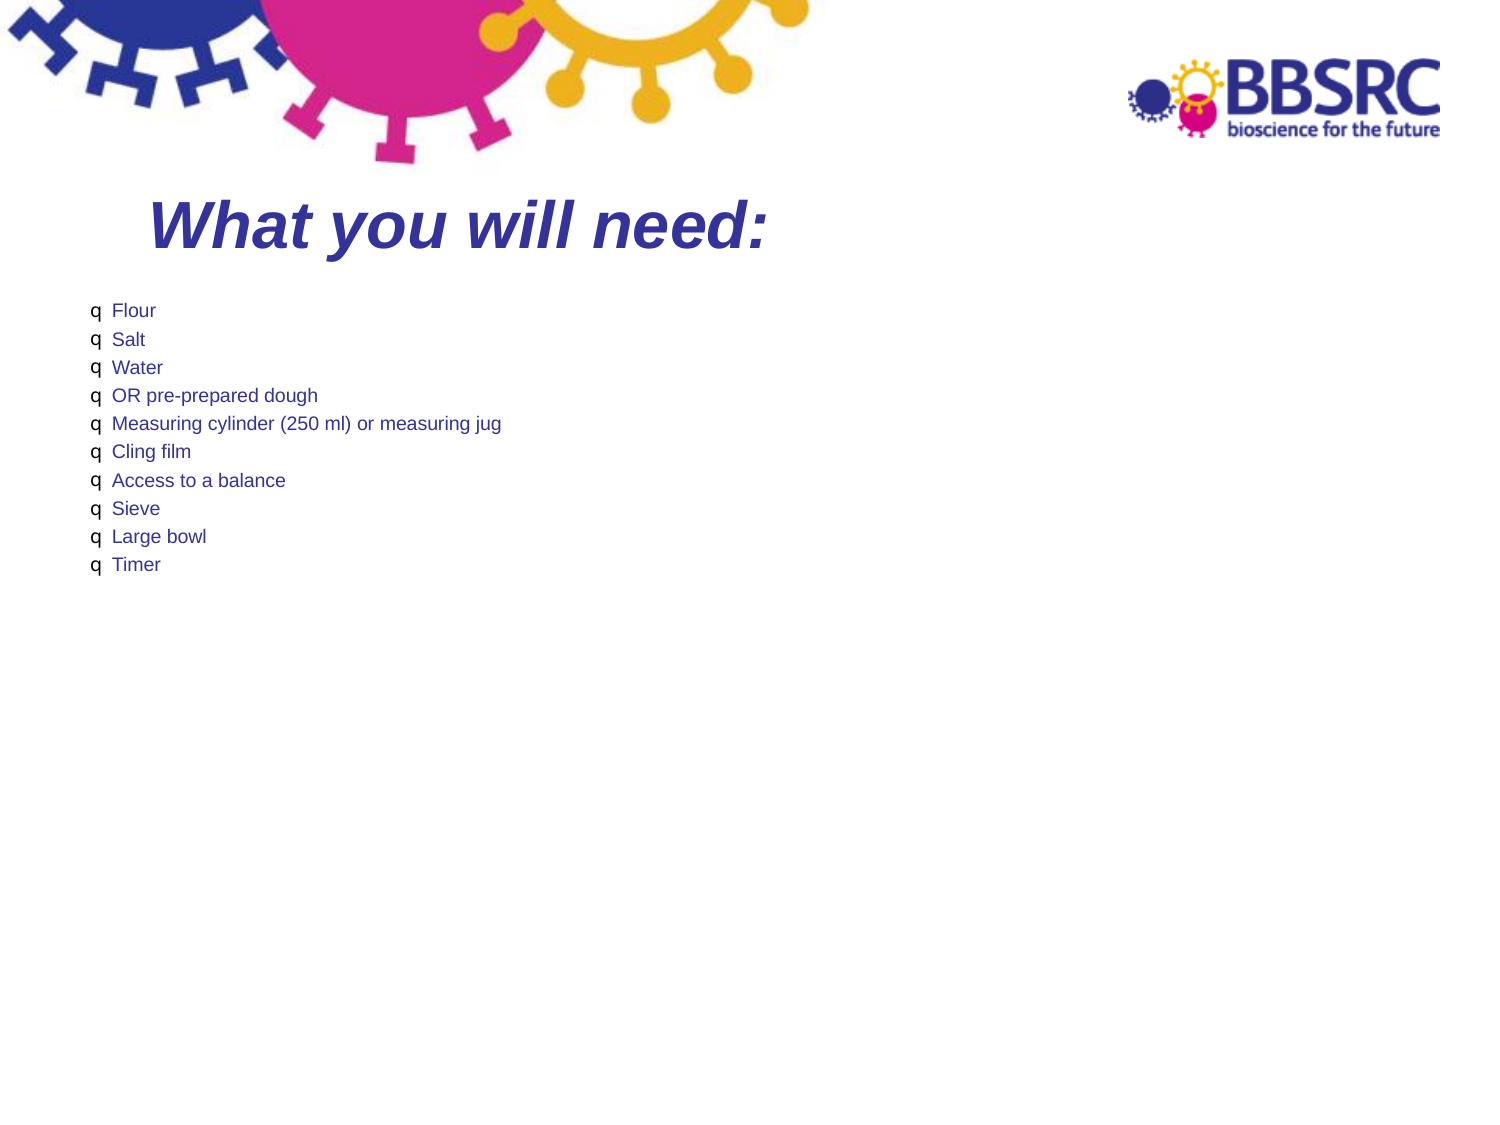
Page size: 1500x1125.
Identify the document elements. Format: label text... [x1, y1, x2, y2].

title What you will need: [75, 174, 845, 290]
list Flour Salt Water OR pre-prepared dough Measuring cylinder (250 ml) or measuring jug Cling film Access to a balance Sieve Large bowl Timer [75, 290, 1426, 587]
